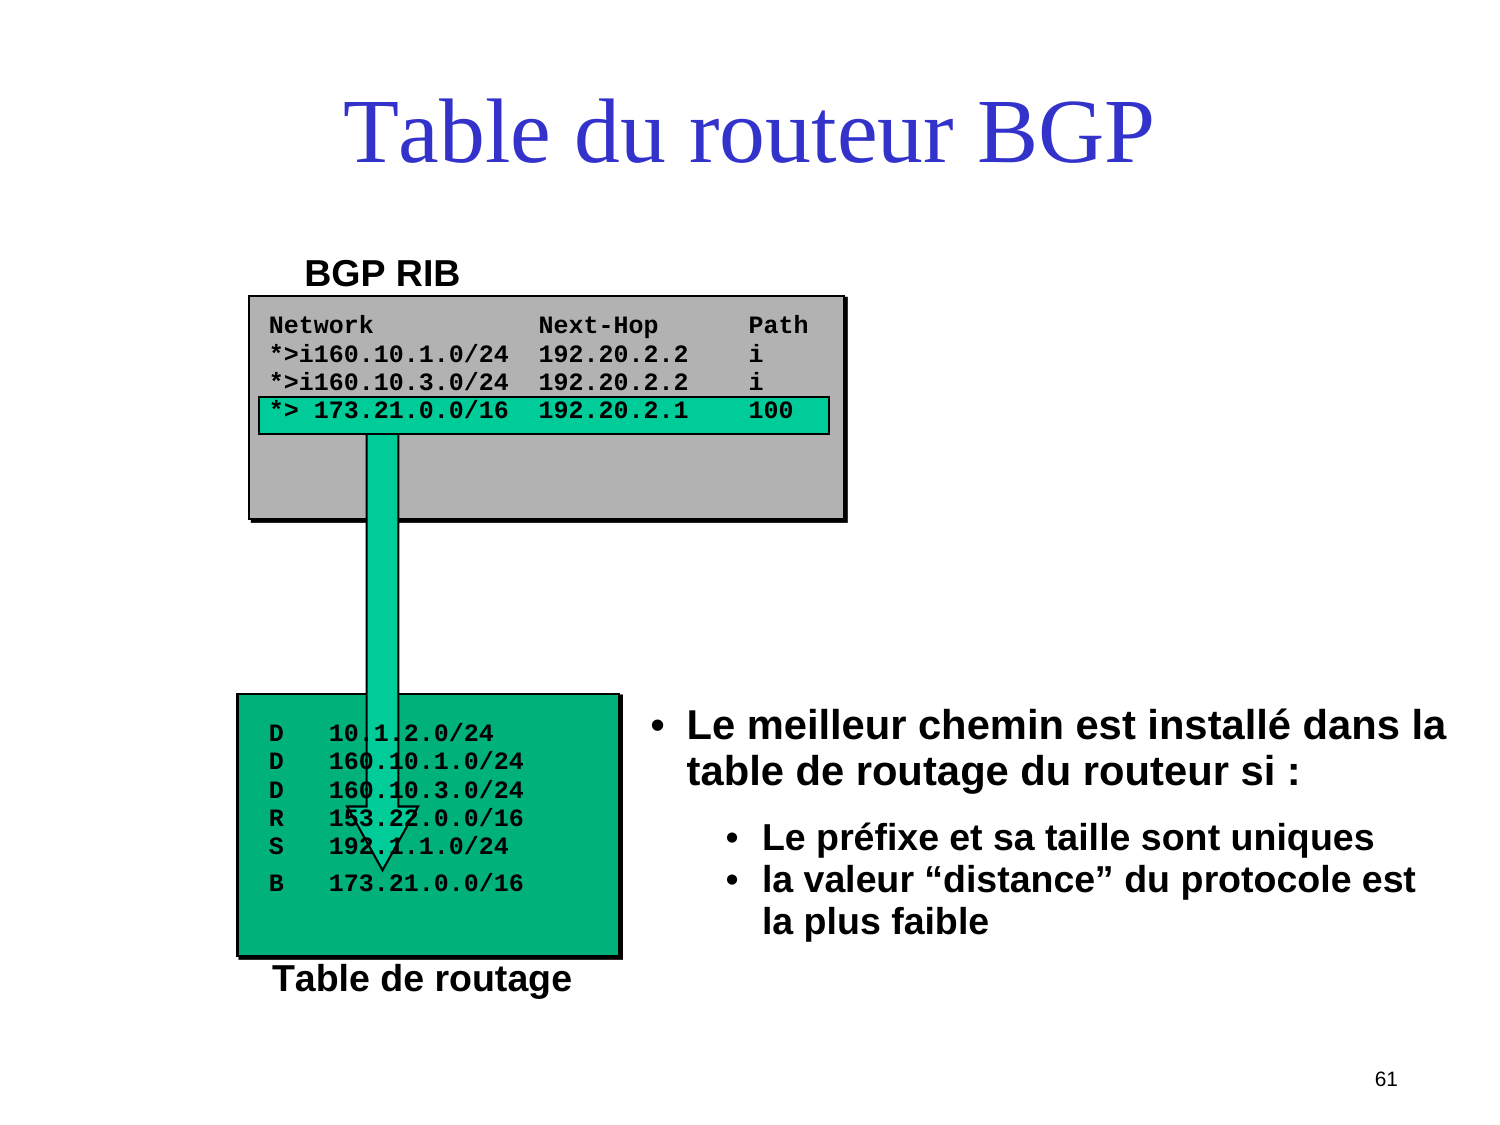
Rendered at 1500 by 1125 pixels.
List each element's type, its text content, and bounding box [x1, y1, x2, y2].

text_box B 173.21.0.0/16 [254, 862, 539, 907]
text_box Table de routage [257, 950, 588, 1008]
title Table du routeur BGP [112, 37, 1388, 225]
text_box [237, 694, 620, 956]
text_box Network Next-Hop Path *>i160.10.1.0/24 192.20.2.2 i *>i160.10.3.0/24 192.20.2.2 i *> 173.21.0.0/16 192.20.2.1 100 [254, 305, 824, 434]
text_box BGP RIB [289, 244, 476, 303]
text_box D 10.1.2.0/24 D 160.10.1.0/24 D 160.10.3.0/24 R 153.22.0.0/16 S 192.1.1.0/24 [254, 713, 539, 862]
text_box Le meilleur chemin est installé dans la table de routage du routeur si : [635, 693, 1462, 803]
text_box Le préfixe et sa taille sont uniques la valeur “distance” du protocole est la plus faible [635, 809, 1432, 951]
text_box [249, 295, 845, 520]
